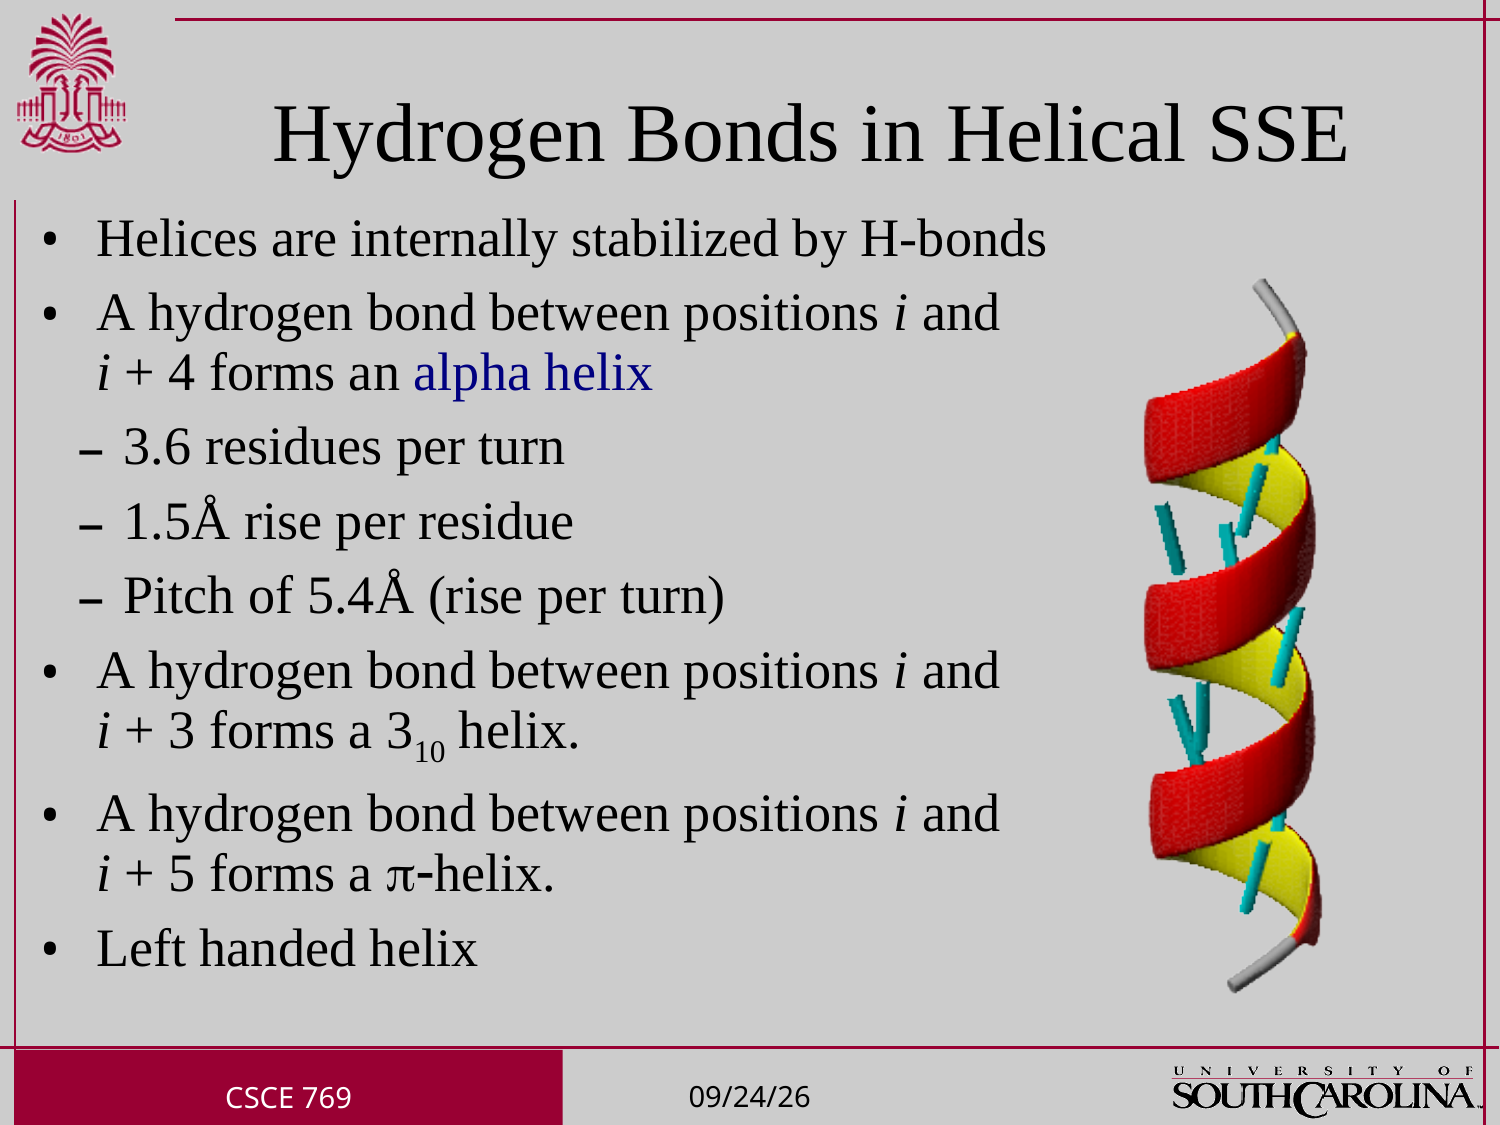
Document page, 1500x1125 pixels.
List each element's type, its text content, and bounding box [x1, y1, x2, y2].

picture [1162, 1049, 1483, 1125]
list Helices are internally stabilized by H-bonds A hydrogen bond between positions i and i + 4 forms an alpha helix 3.6 residues per turn 1.5Å rise per residue Pitch of 5.4Å (rise per turn) A hydrogen bond between positions i and i + 3 forms a 310 helix. A hydrogen bond between positions i and i + 5 forms a p-helix. Left handed helix [24, 200, 1088, 1028]
picture [12, 12, 131, 155]
picture [1101, 262, 1351, 1013]
title Hydrogen Bonds in Helical SSE [174, 9, 1450, 188]
